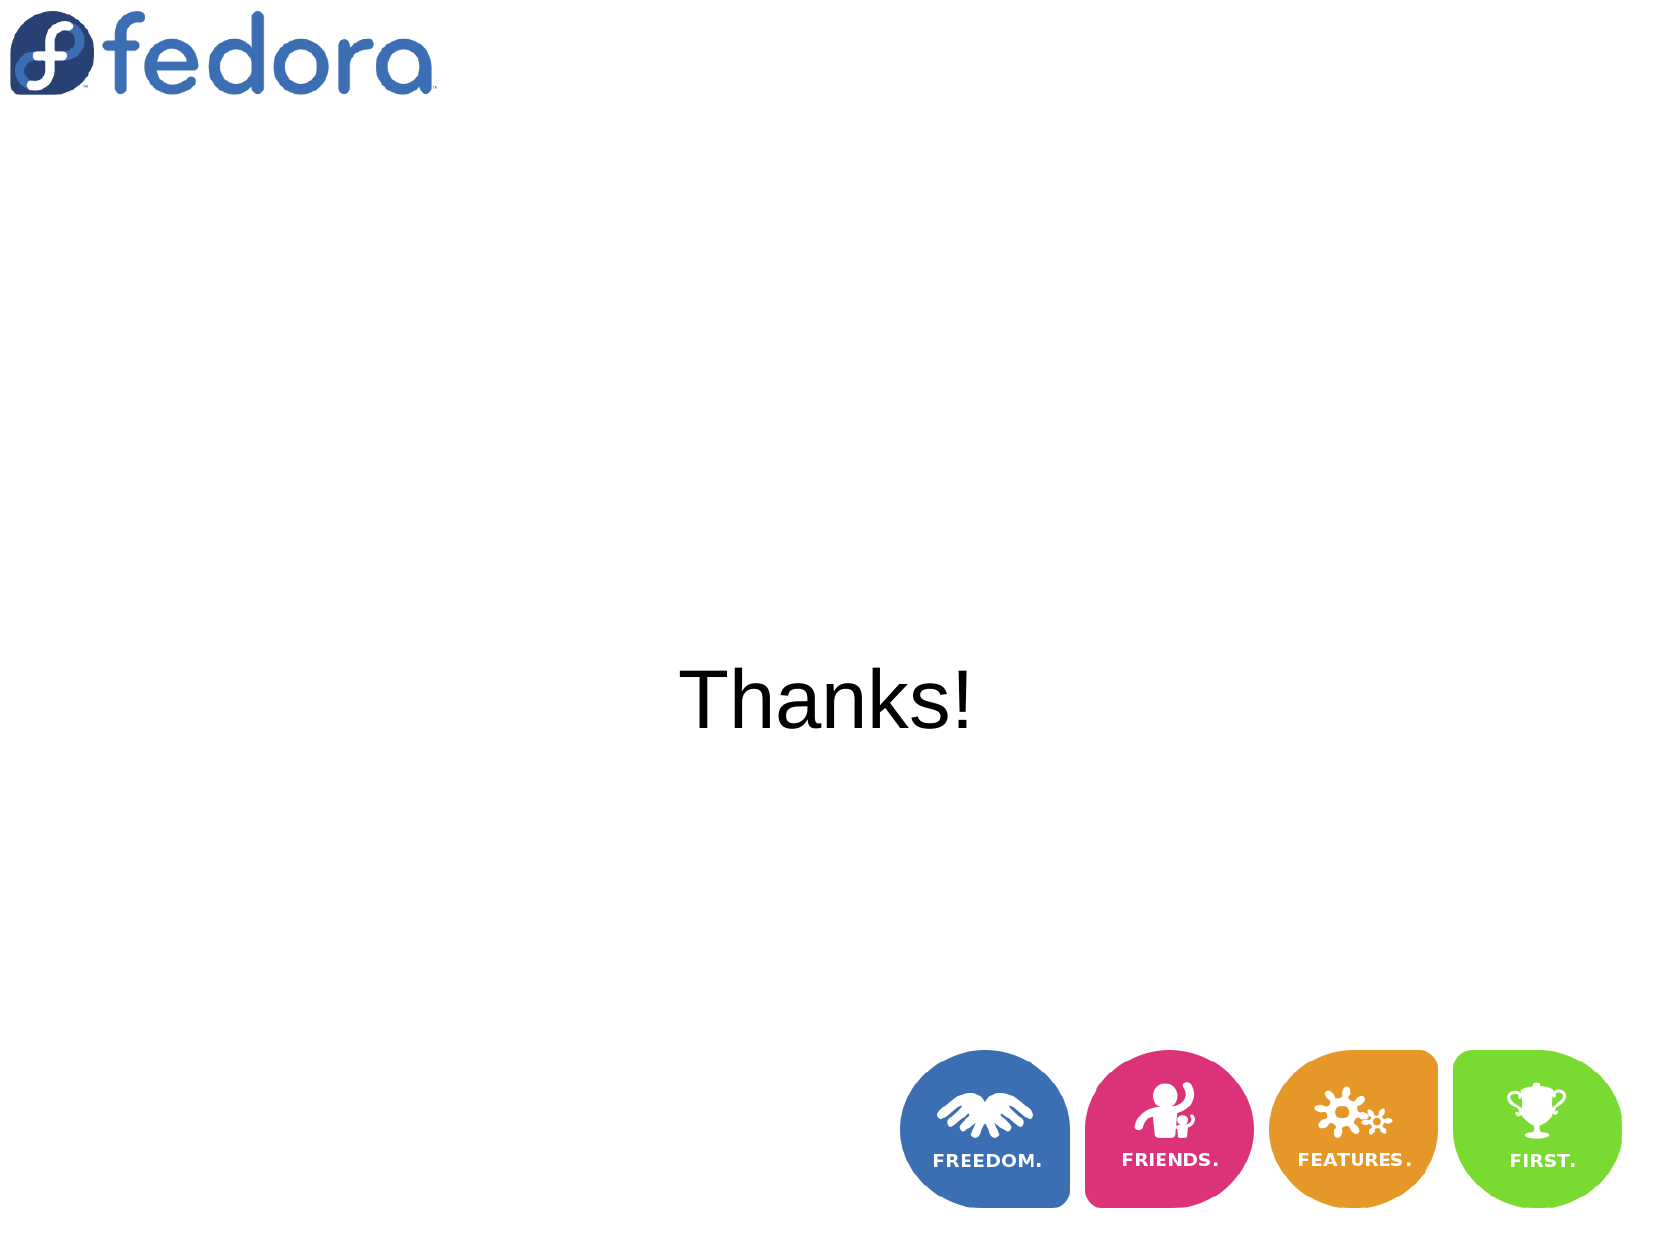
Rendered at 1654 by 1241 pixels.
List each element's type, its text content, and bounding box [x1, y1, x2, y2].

picture [10, 10, 437, 95]
subtitle Thanks! [82, 297, 1571, 1102]
picture [900, 1050, 1622, 1208]
